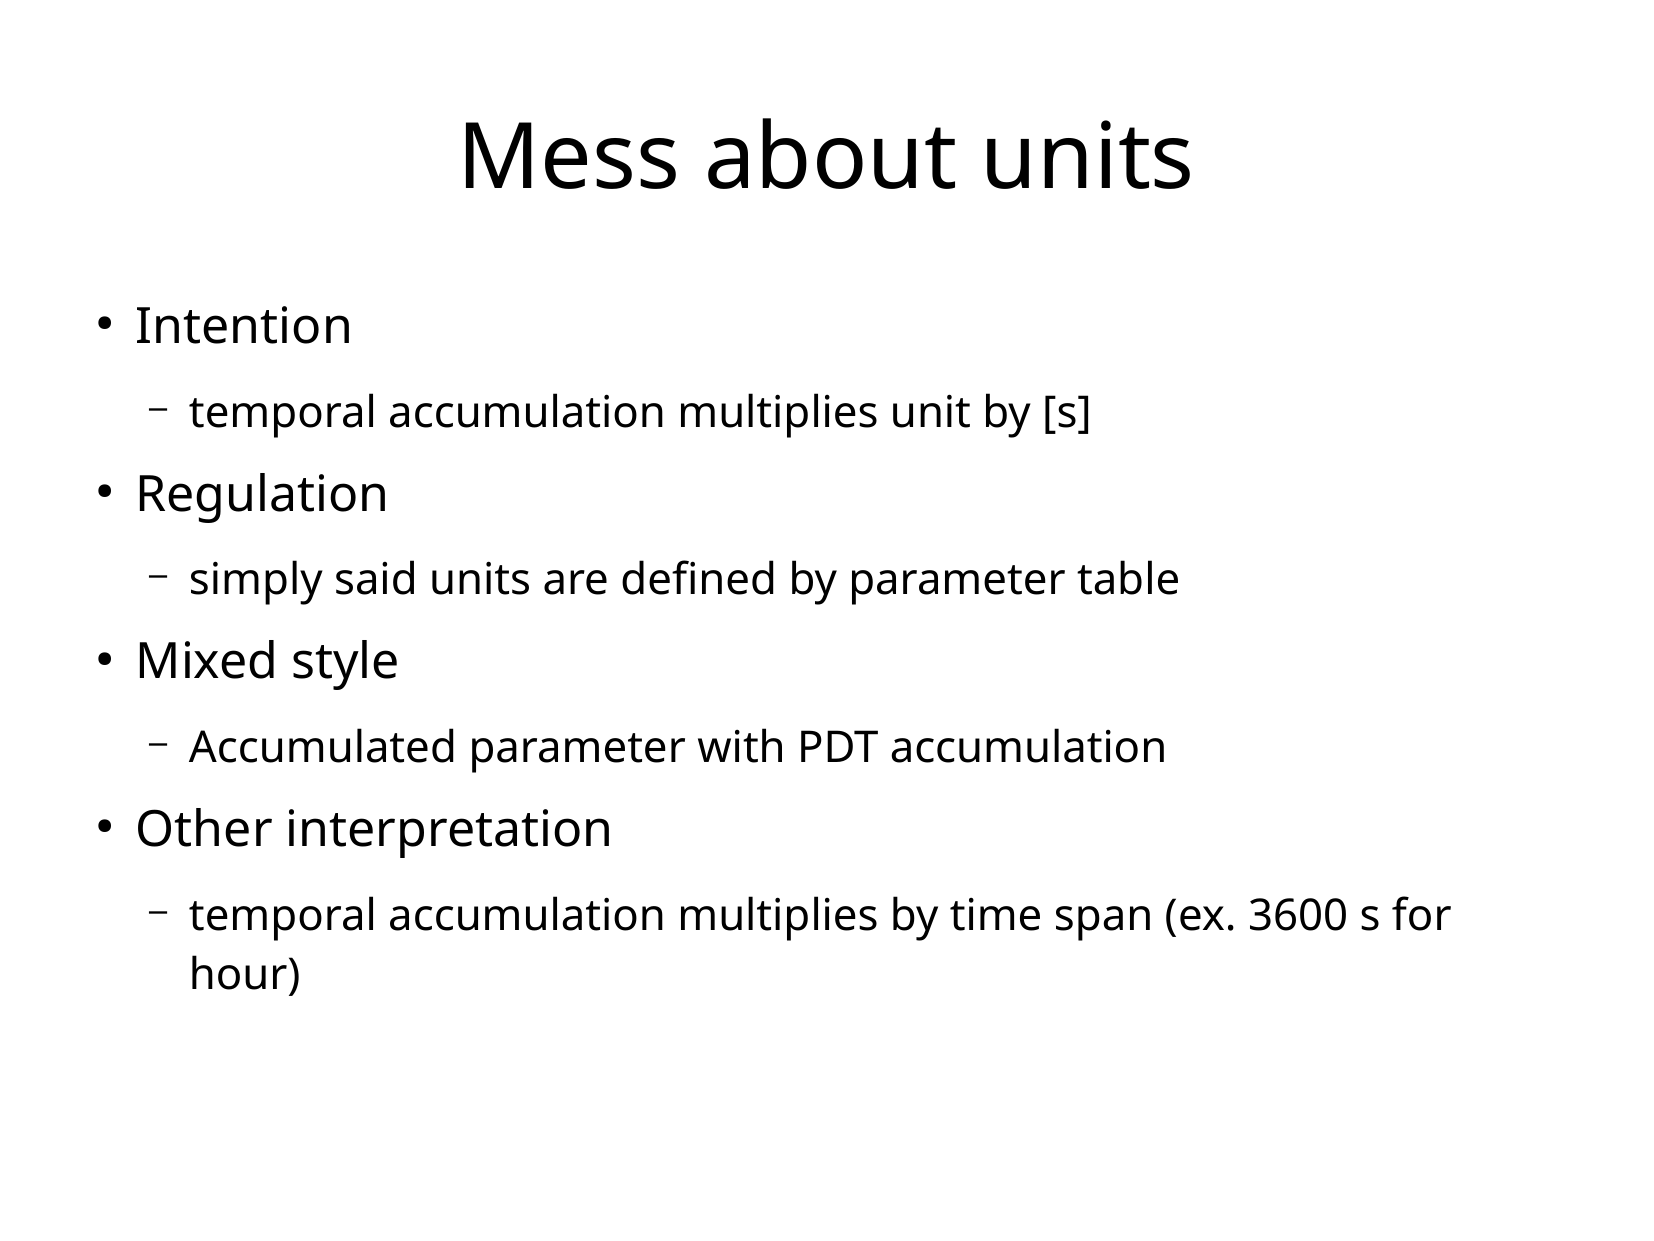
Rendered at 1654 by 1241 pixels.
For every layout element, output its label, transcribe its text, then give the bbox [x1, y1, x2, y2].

list Intention temporal accumulation multiplies unit by [s] Regulation simply said units are defined by parameter table Mixed style Accumulated parameter with PDT accumulation Other interpretation temporal accumulation multiplies by time span (ex. 3600 s for hour) [82, 290, 1538, 1010]
title Mess about units [82, 49, 1571, 257]
